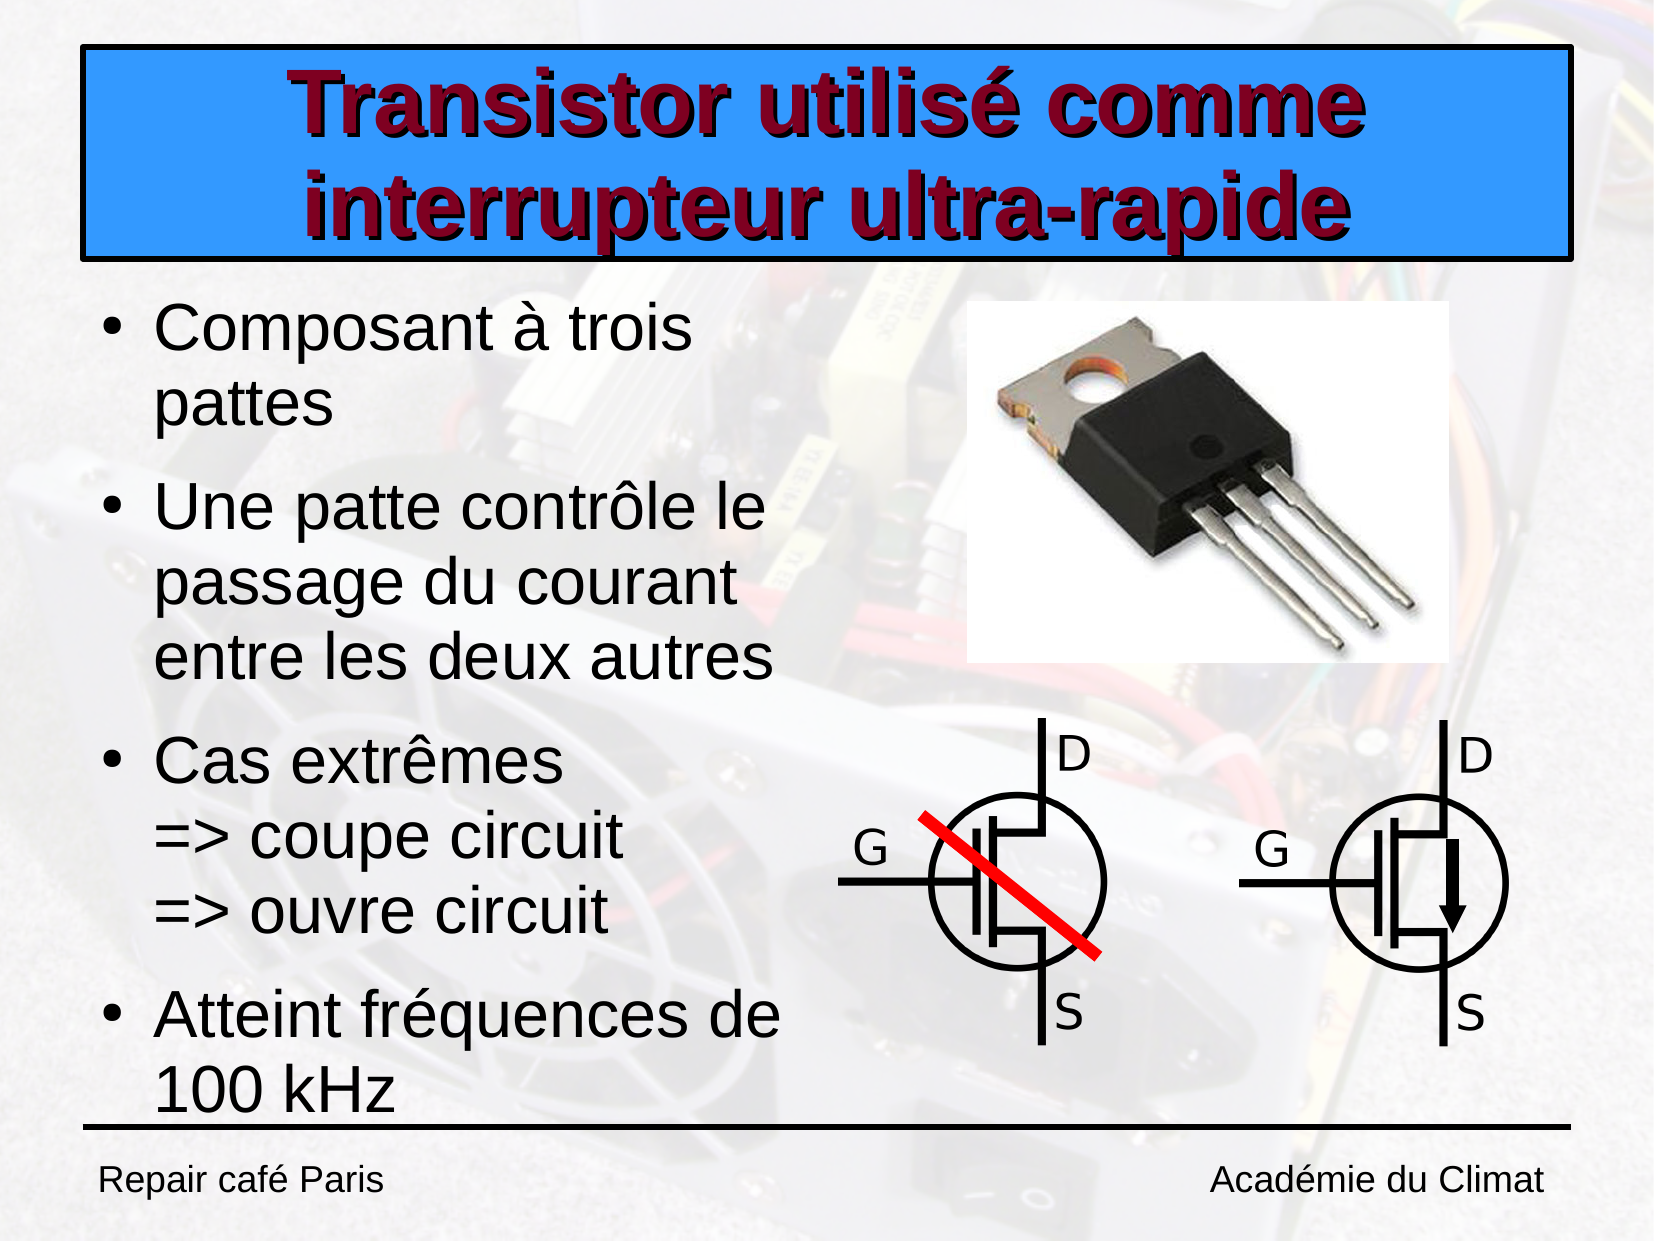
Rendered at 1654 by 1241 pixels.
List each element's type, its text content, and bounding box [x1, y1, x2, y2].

title Transistor utilisé comme interrupteur ultra-rapide [82, 47, 1571, 259]
text_box Repair café Paris Académie du Climat [82, 1150, 1571, 1208]
picture [0, 0, 1654, 1241]
list Composant à trois pattes Une patte contrôle le passage du courant entre les deux autres Cas extrêmes => coupe circuit => ouvre circuit Atteint fréquences de 100 kHz [82, 290, 809, 1124]
